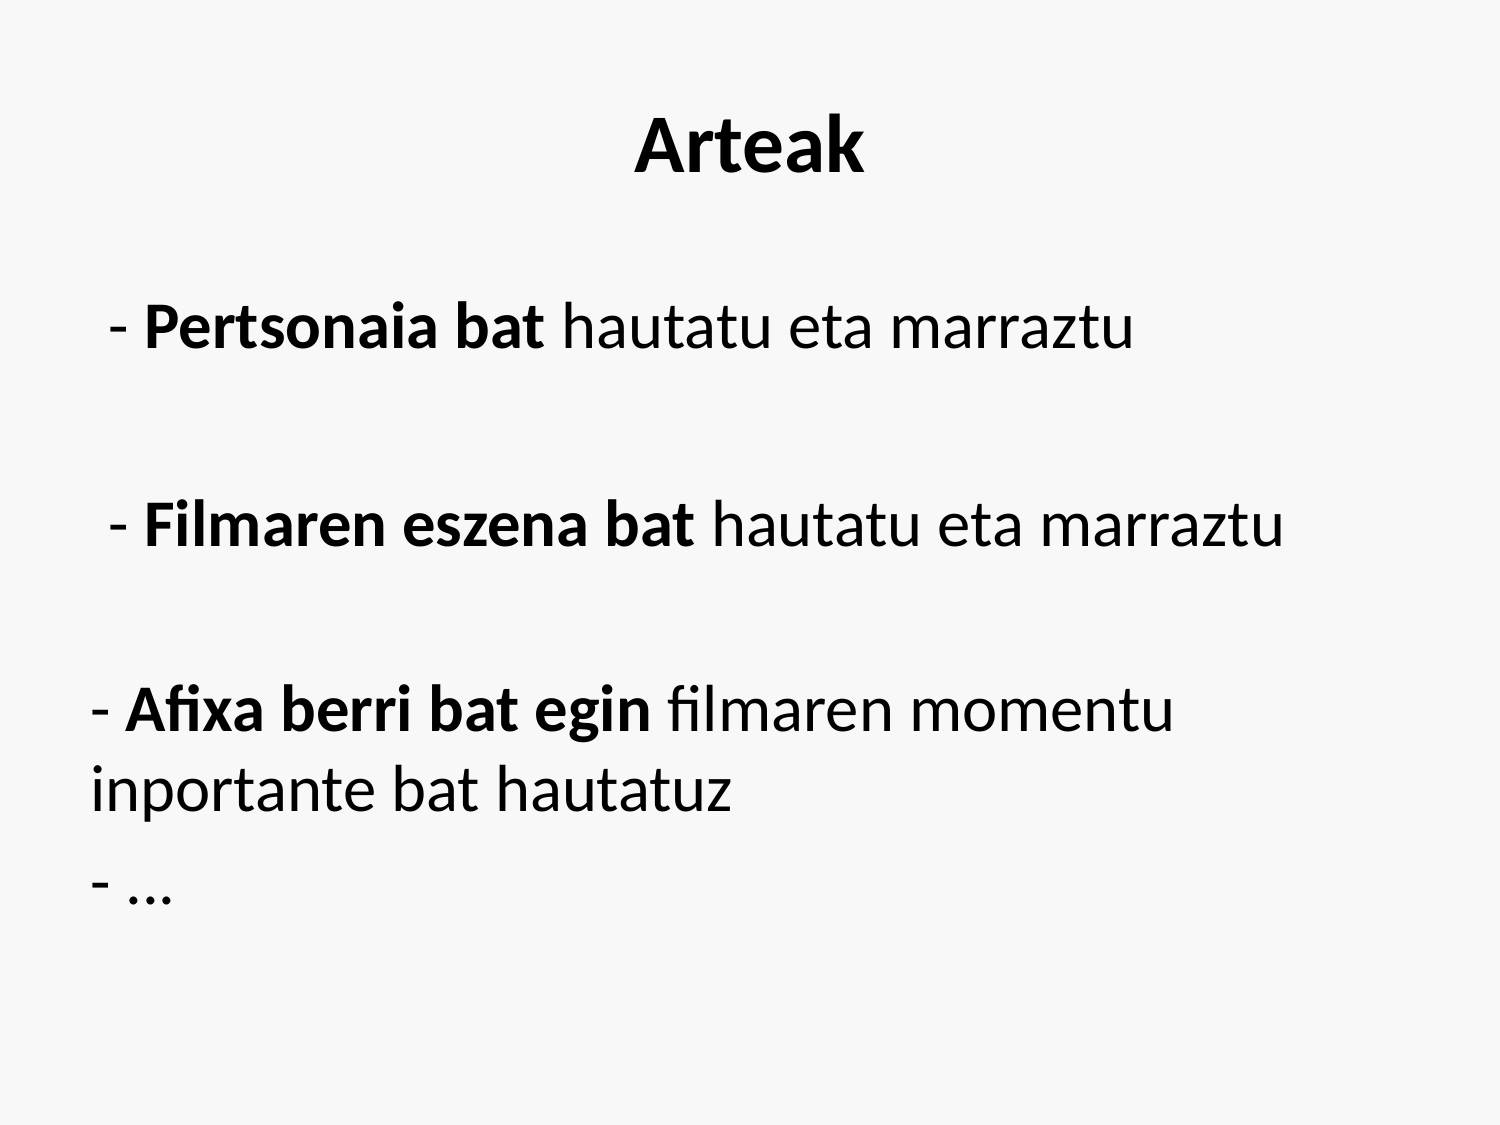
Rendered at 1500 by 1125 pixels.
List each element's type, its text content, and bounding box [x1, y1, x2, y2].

title Arteak [75, 45, 1425, 233]
list - Pertsonaia bat hautatu eta marraztu - Filmaren eszena bat hautatu eta marraztu - Afixa berri bat egin filmaren momentu inportante bat hautatuz - ... [75, 262, 1425, 1005]
